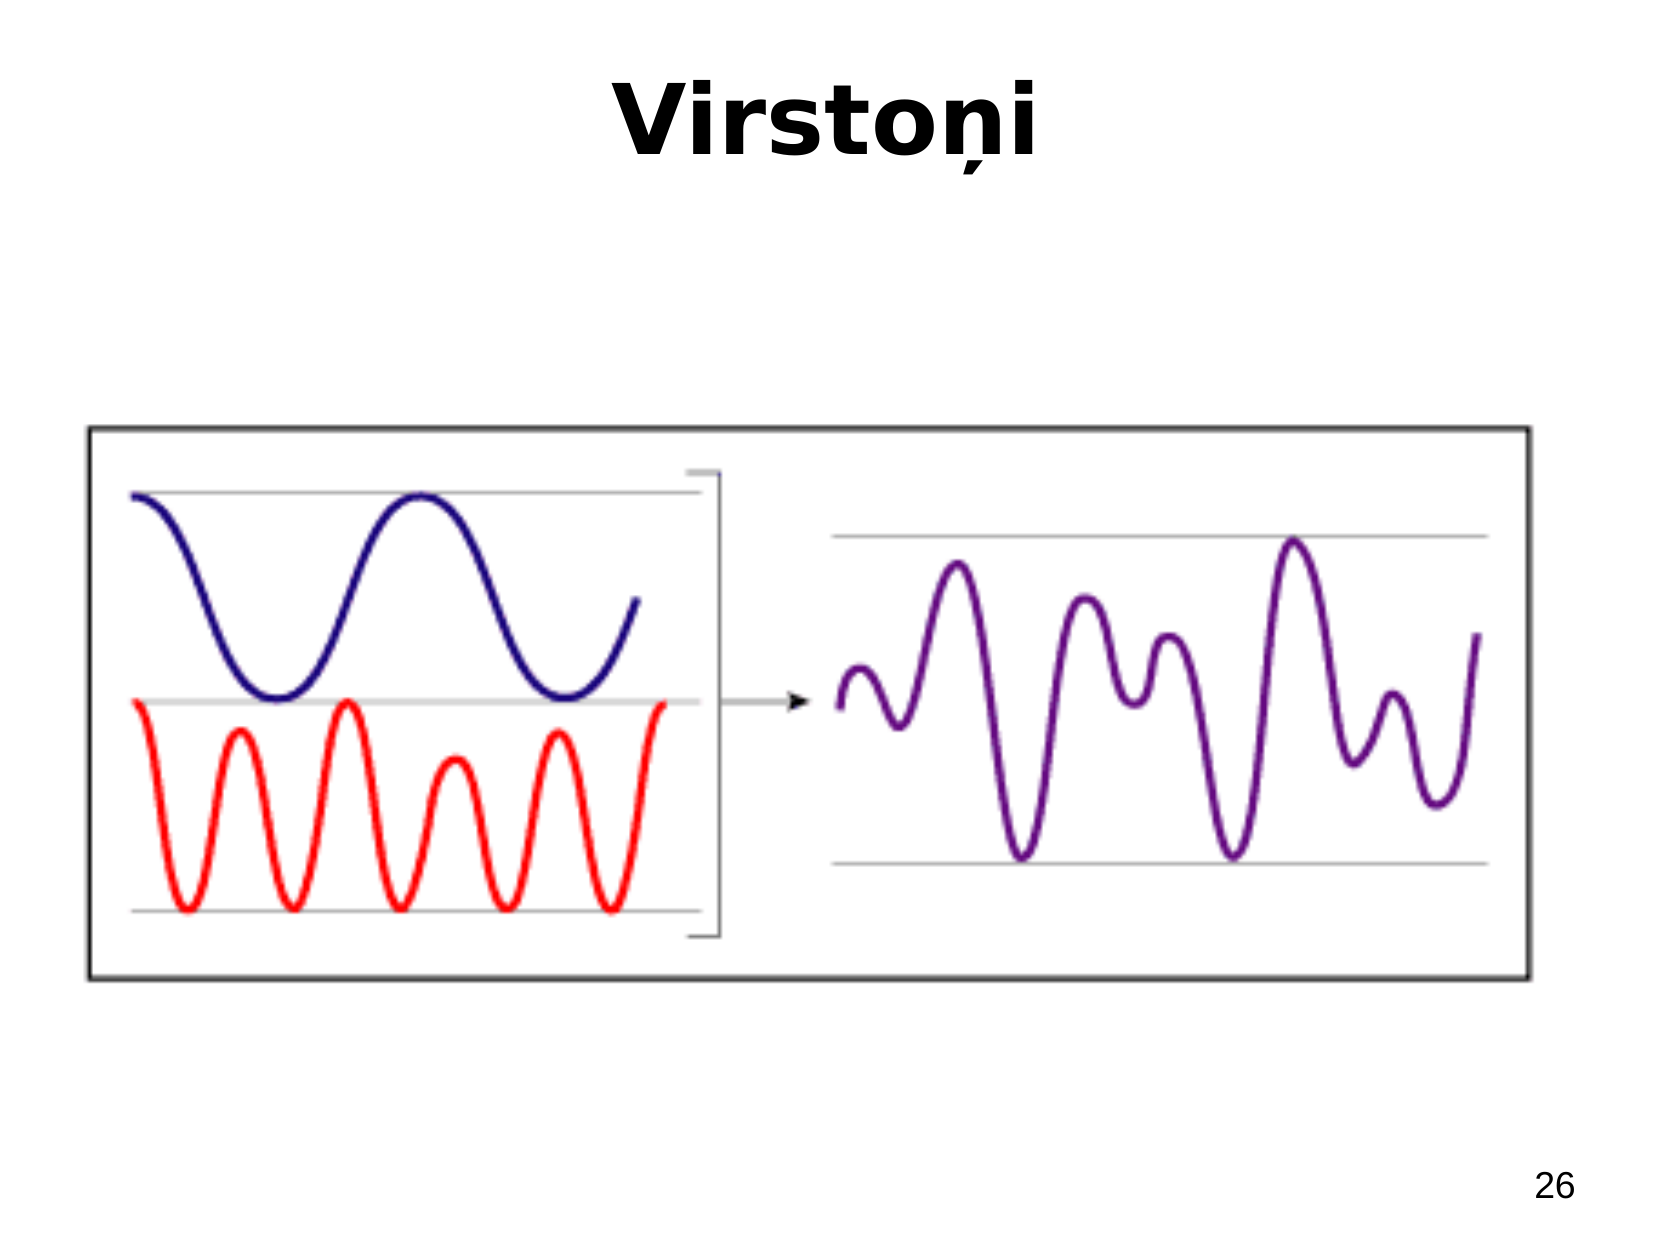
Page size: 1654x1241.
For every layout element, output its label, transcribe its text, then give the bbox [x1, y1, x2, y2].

title Virstoņi [82, 49, 1571, 196]
picture [82, 423, 1538, 987]
